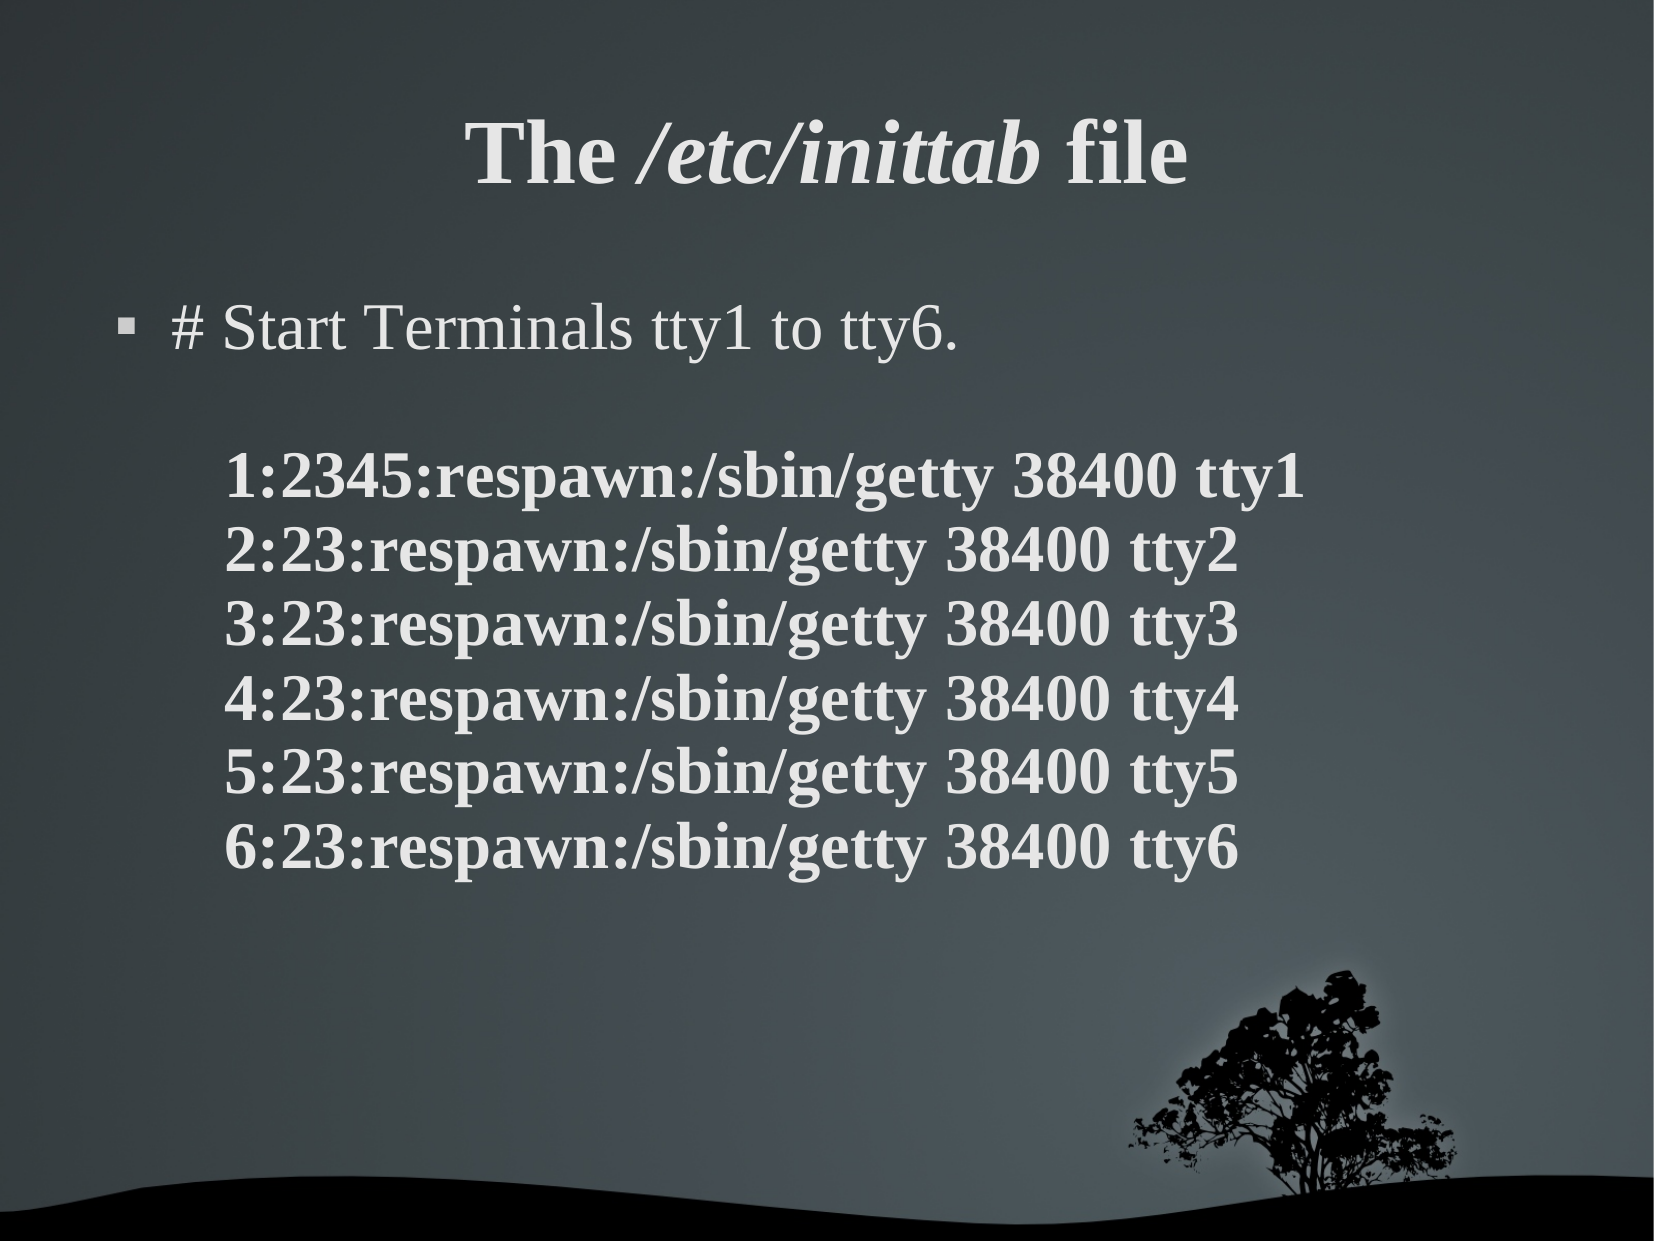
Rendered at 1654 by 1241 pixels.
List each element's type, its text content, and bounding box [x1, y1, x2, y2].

title The /etc/inittab file [82, 49, 1571, 257]
list # Start Terminals tty1 to tty6. 1:2345:respawn:/sbin/getty 38400 tty1 2:23:respawn:/sbin/getty 38400 tty2 3:23:respawn:/sbin/getty 38400 tty3 4:23:respawn:/sbin/getty 38400 tty4 5:23:respawn:/sbin/getty 38400 tty5 6:23:respawn:/sbin/getty 38400 tty6 [82, 290, 1571, 1109]
picture [0, 0, 1654, 1241]
